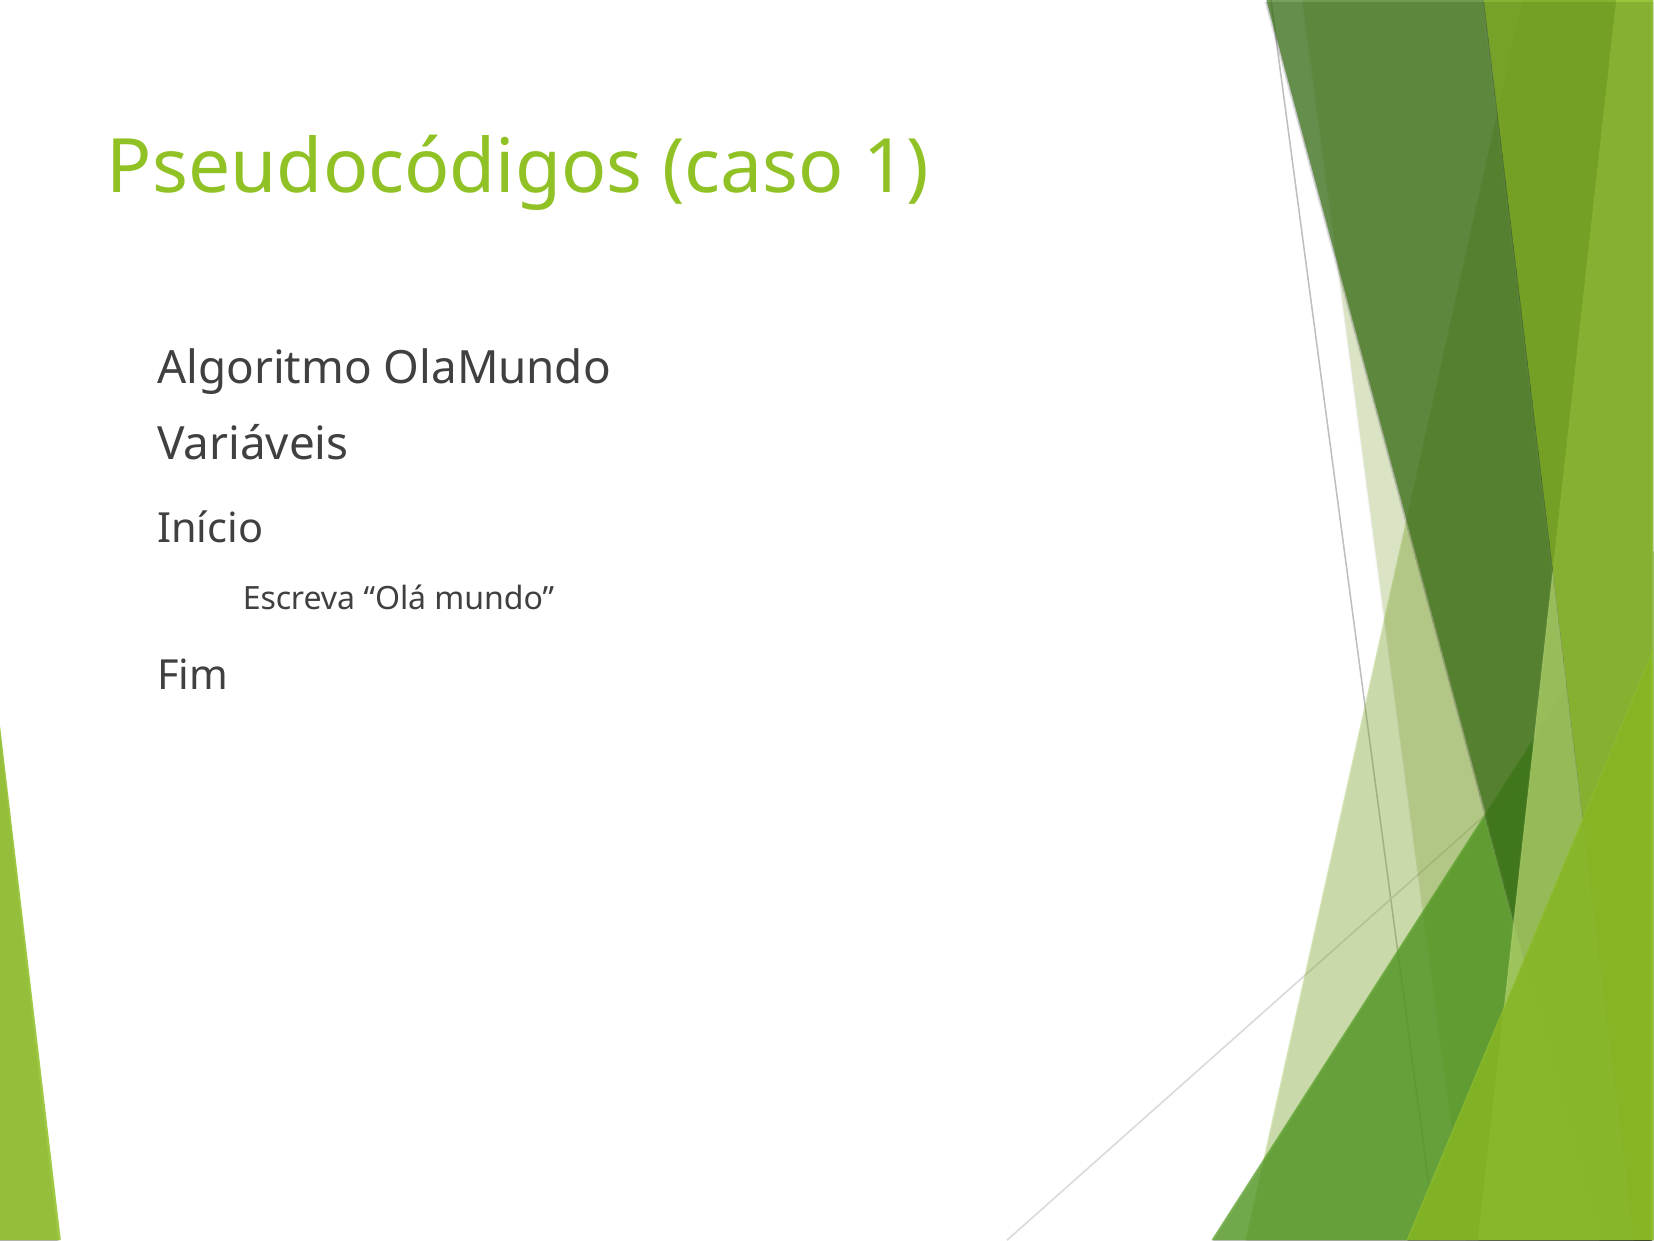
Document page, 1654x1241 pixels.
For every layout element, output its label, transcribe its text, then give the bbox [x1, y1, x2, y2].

list Algoritmo OlaMundo Variáveis Início Escreva “Olá mundo” Fim [86, 330, 1595, 1049]
title Pseudocódigos (caso 1) [91, 110, 1258, 330]
